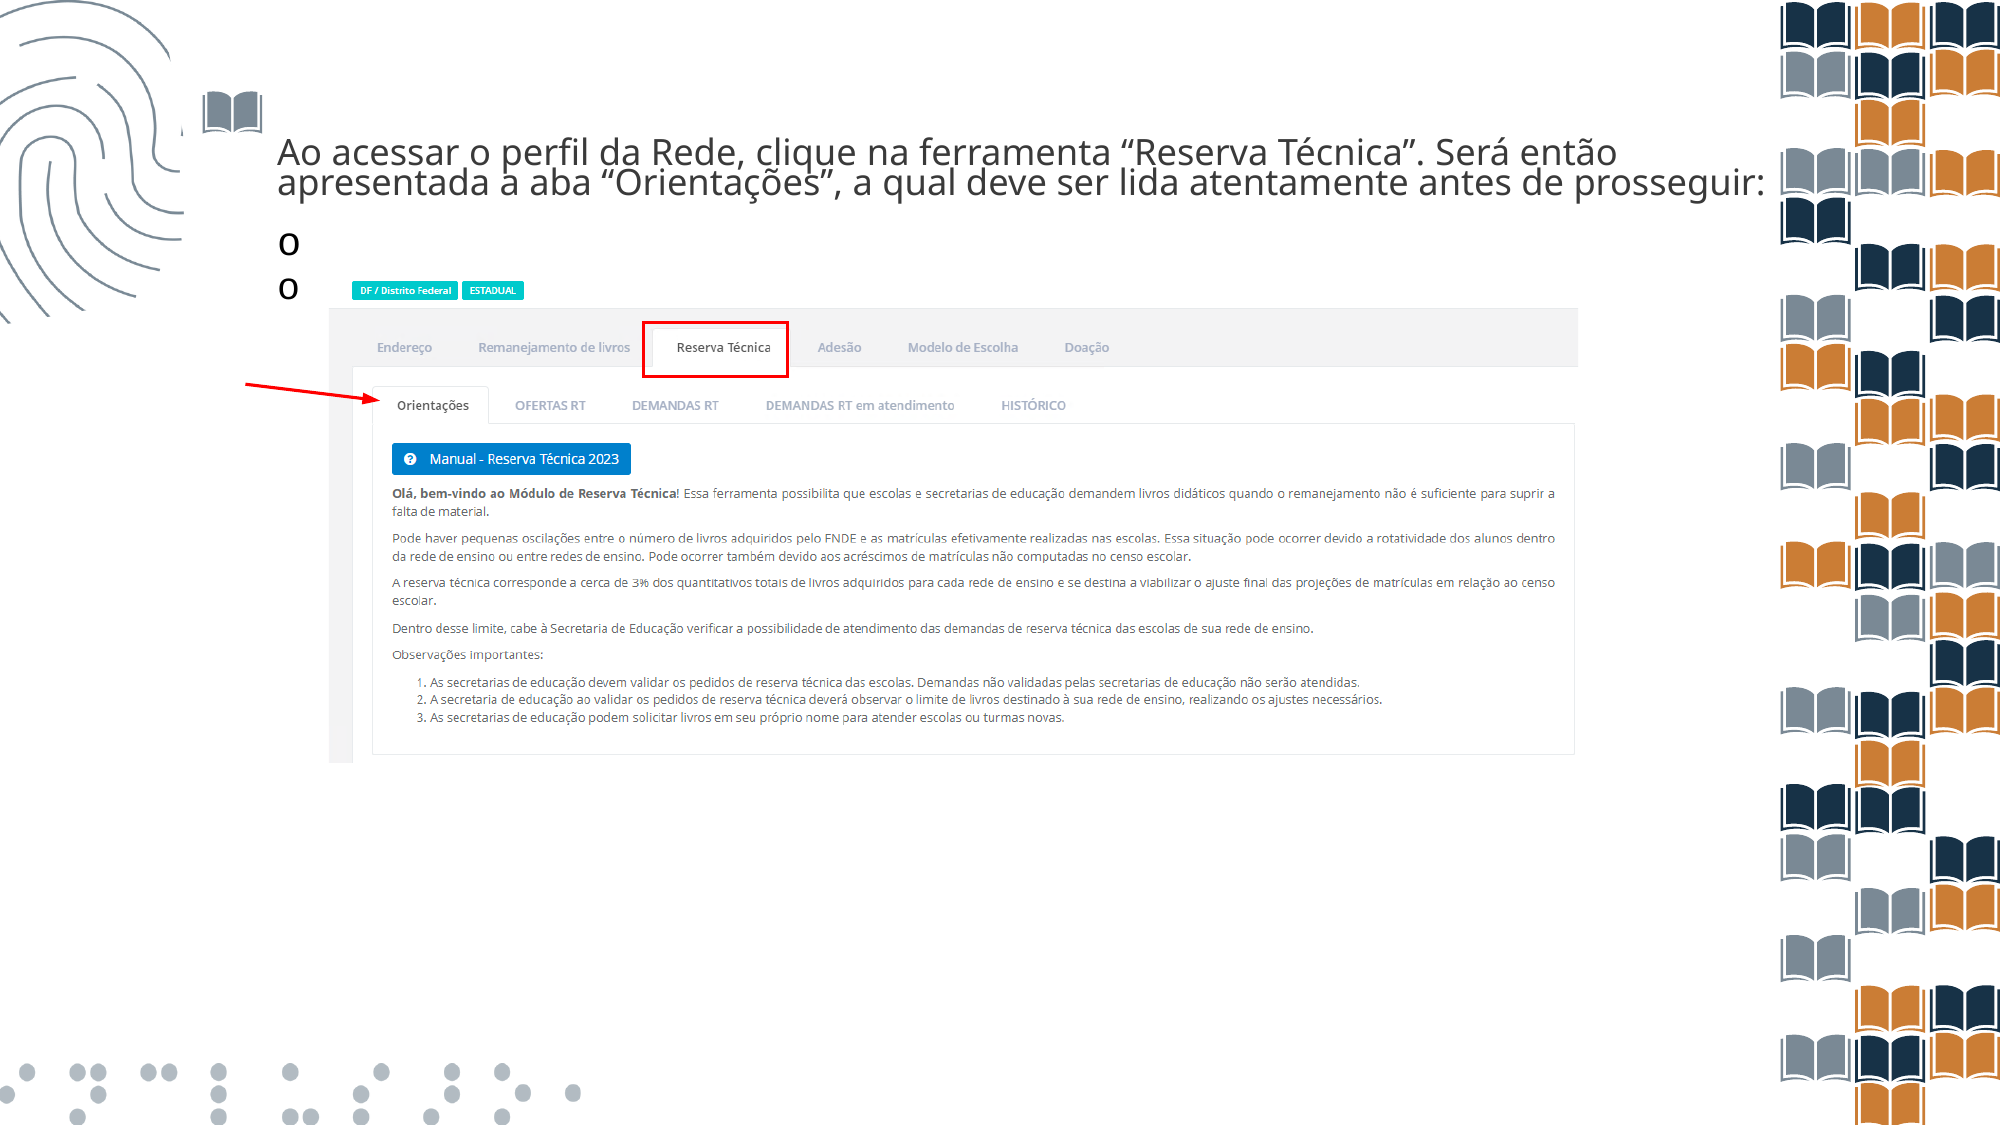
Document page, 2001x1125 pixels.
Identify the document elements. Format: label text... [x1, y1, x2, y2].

text_box [1929, 983, 2000, 1081]
text_box [1855, 983, 1926, 1125]
text_box [1929, 147, 2000, 198]
picture [328, 265, 1579, 763]
text_box [0, 1063, 581, 1125]
text_box Ao acessar o perfil da Rede, clique na ferramenta “Reserva Técnica”. Será então apresentada a aba “Orientações”, a qual deve ser lida atentamente antes de prosseguir: [262, 35, 1798, 242]
text_box [1855, 592, 1926, 643]
text_box [0, 0, 210, 326]
text_box [1929, 539, 2000, 735]
text_box [1855, 241, 1926, 292]
text_box [1929, 0, 2000, 97]
text_box [1780, 932, 1851, 983]
text_box [1855, 490, 1926, 540]
text_box [1855, 348, 1926, 447]
text_box [202, 89, 262, 134]
text_box [1780, 539, 1851, 589]
text_box [1855, 689, 1926, 835]
text_box [1855, 541, 1926, 591]
text_box [1780, 145, 1851, 245]
text_box [1780, 684, 1851, 735]
text_box [1780, 292, 1851, 392]
text_box [1929, 242, 2000, 292]
text_box [1780, 440, 1851, 491]
text_box [1855, 0, 1926, 197]
text_box [1855, 885, 1926, 936]
text_box [1780, 781, 1851, 882]
text_box [1780, 1032, 1851, 1082]
text_box [1929, 834, 2000, 932]
text_box [1780, 0, 1851, 99]
text_box [1929, 392, 2000, 492]
text_box [1929, 293, 2000, 343]
